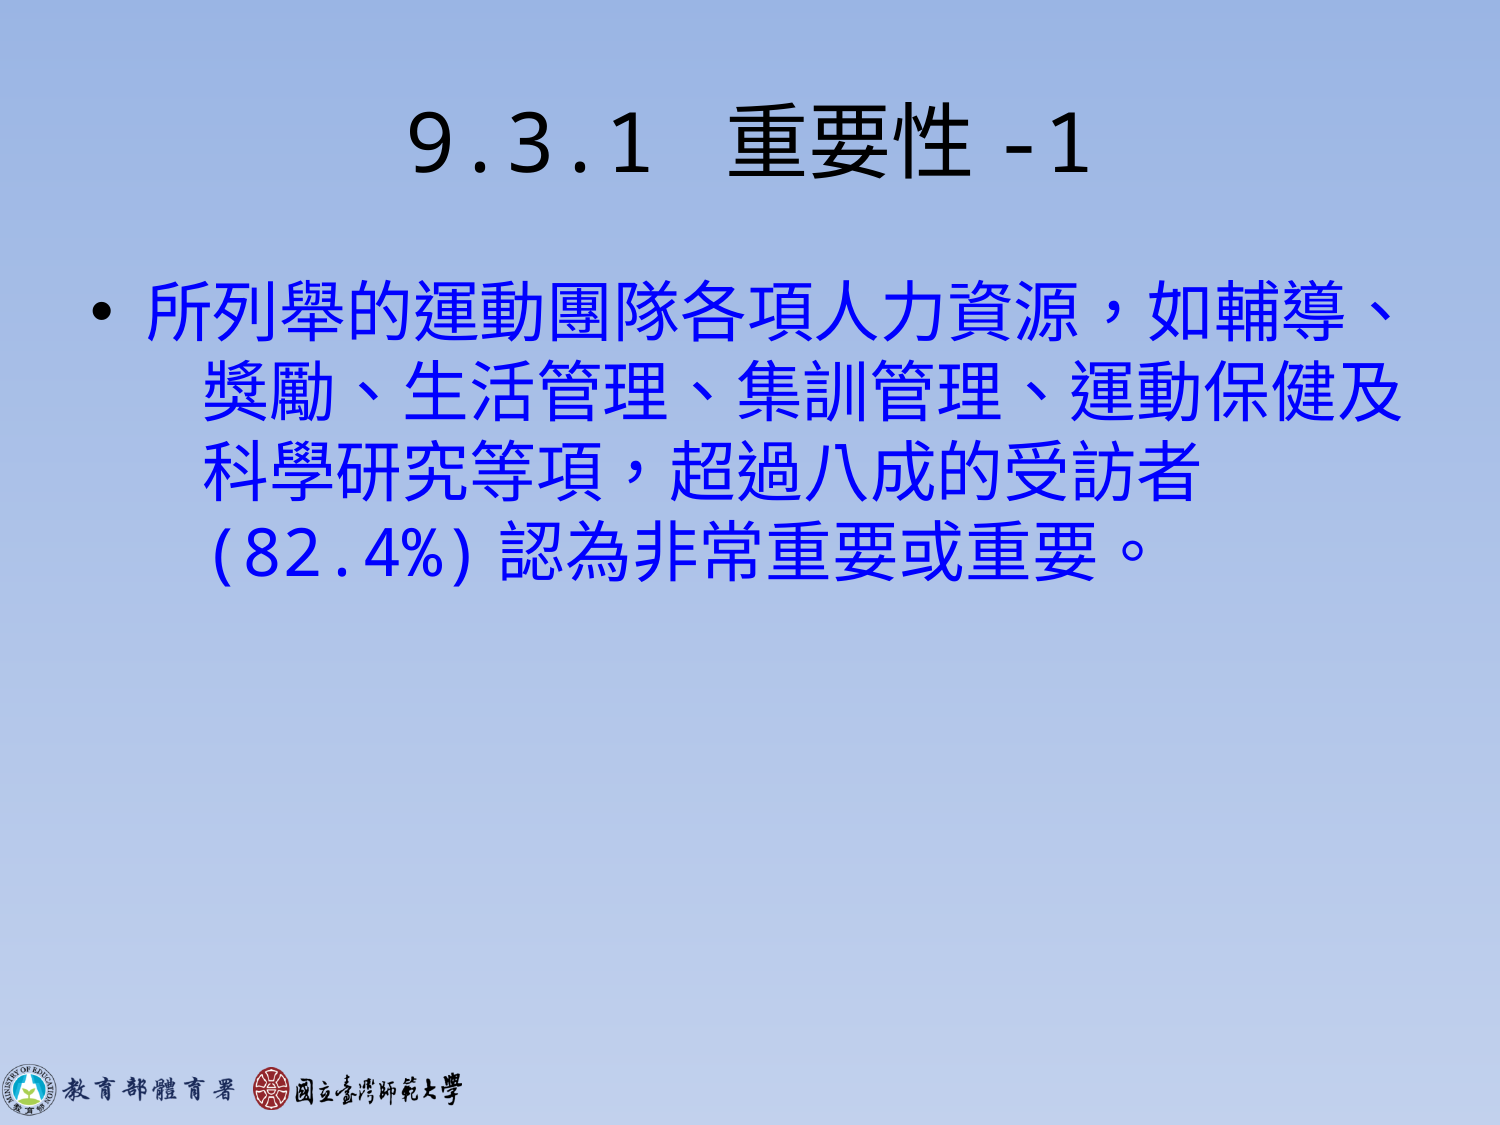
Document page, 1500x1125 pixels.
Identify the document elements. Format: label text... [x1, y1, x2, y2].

title 9.3.1 重要性-1 [75, 45, 1426, 233]
list 所列舉的運動團隊各項人力資源，如輔導、獎勵、生活管理、集訓管理、運動保健及科學研究等項，超過八成的受訪者(82.4%)認為非常重要或重要。 [75, 262, 1426, 1005]
